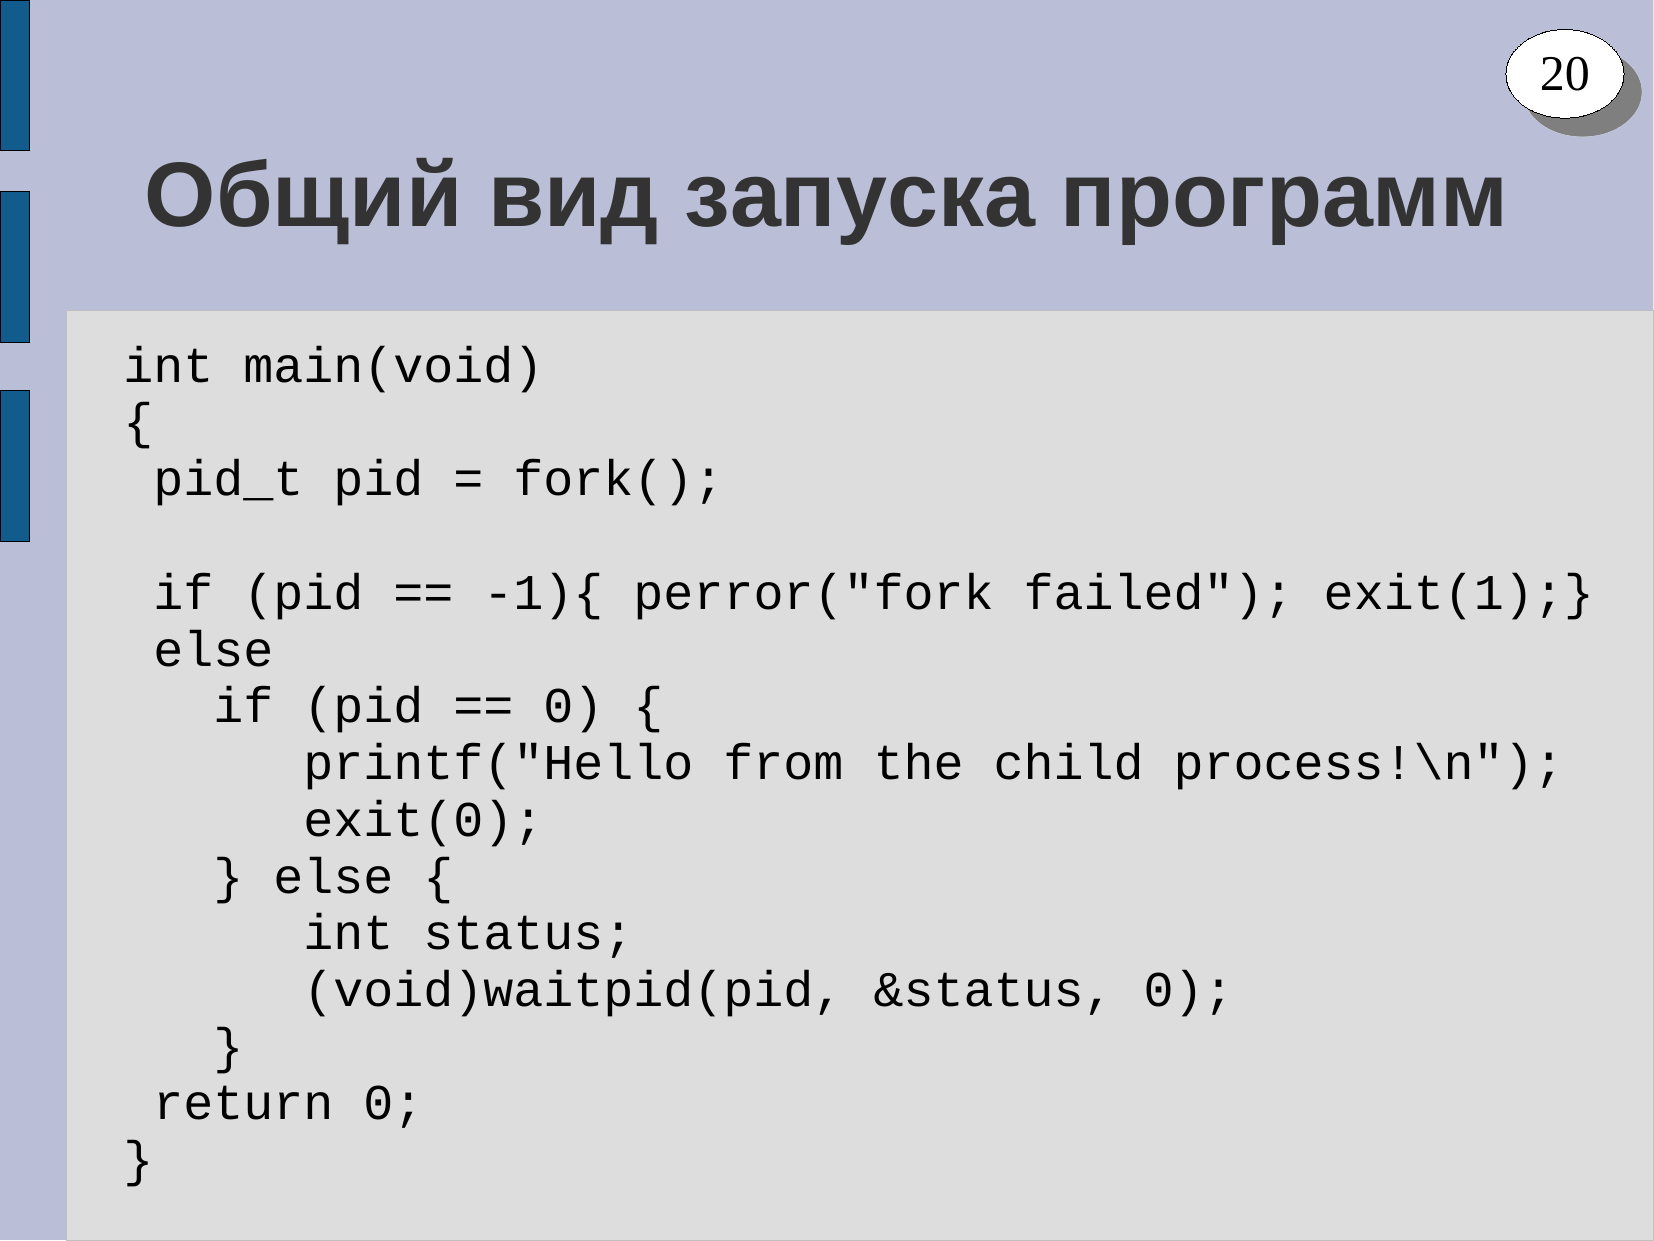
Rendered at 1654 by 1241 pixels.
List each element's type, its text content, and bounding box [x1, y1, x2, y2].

title Общий вид запуска программ [121, 91, 1534, 299]
text_box 20 [1505, 29, 1625, 119]
subtitle int main(void) { pid_t pid = fork(); if (pid == -1){ perror("fork failed"); exit(1);} else if (pid == 0) { printf("Hello from the child process!\n"); exit(0); } else { int status; (void)waitpid(pid, &status, 0); } return 0; } [123, 312, 1625, 1221]
